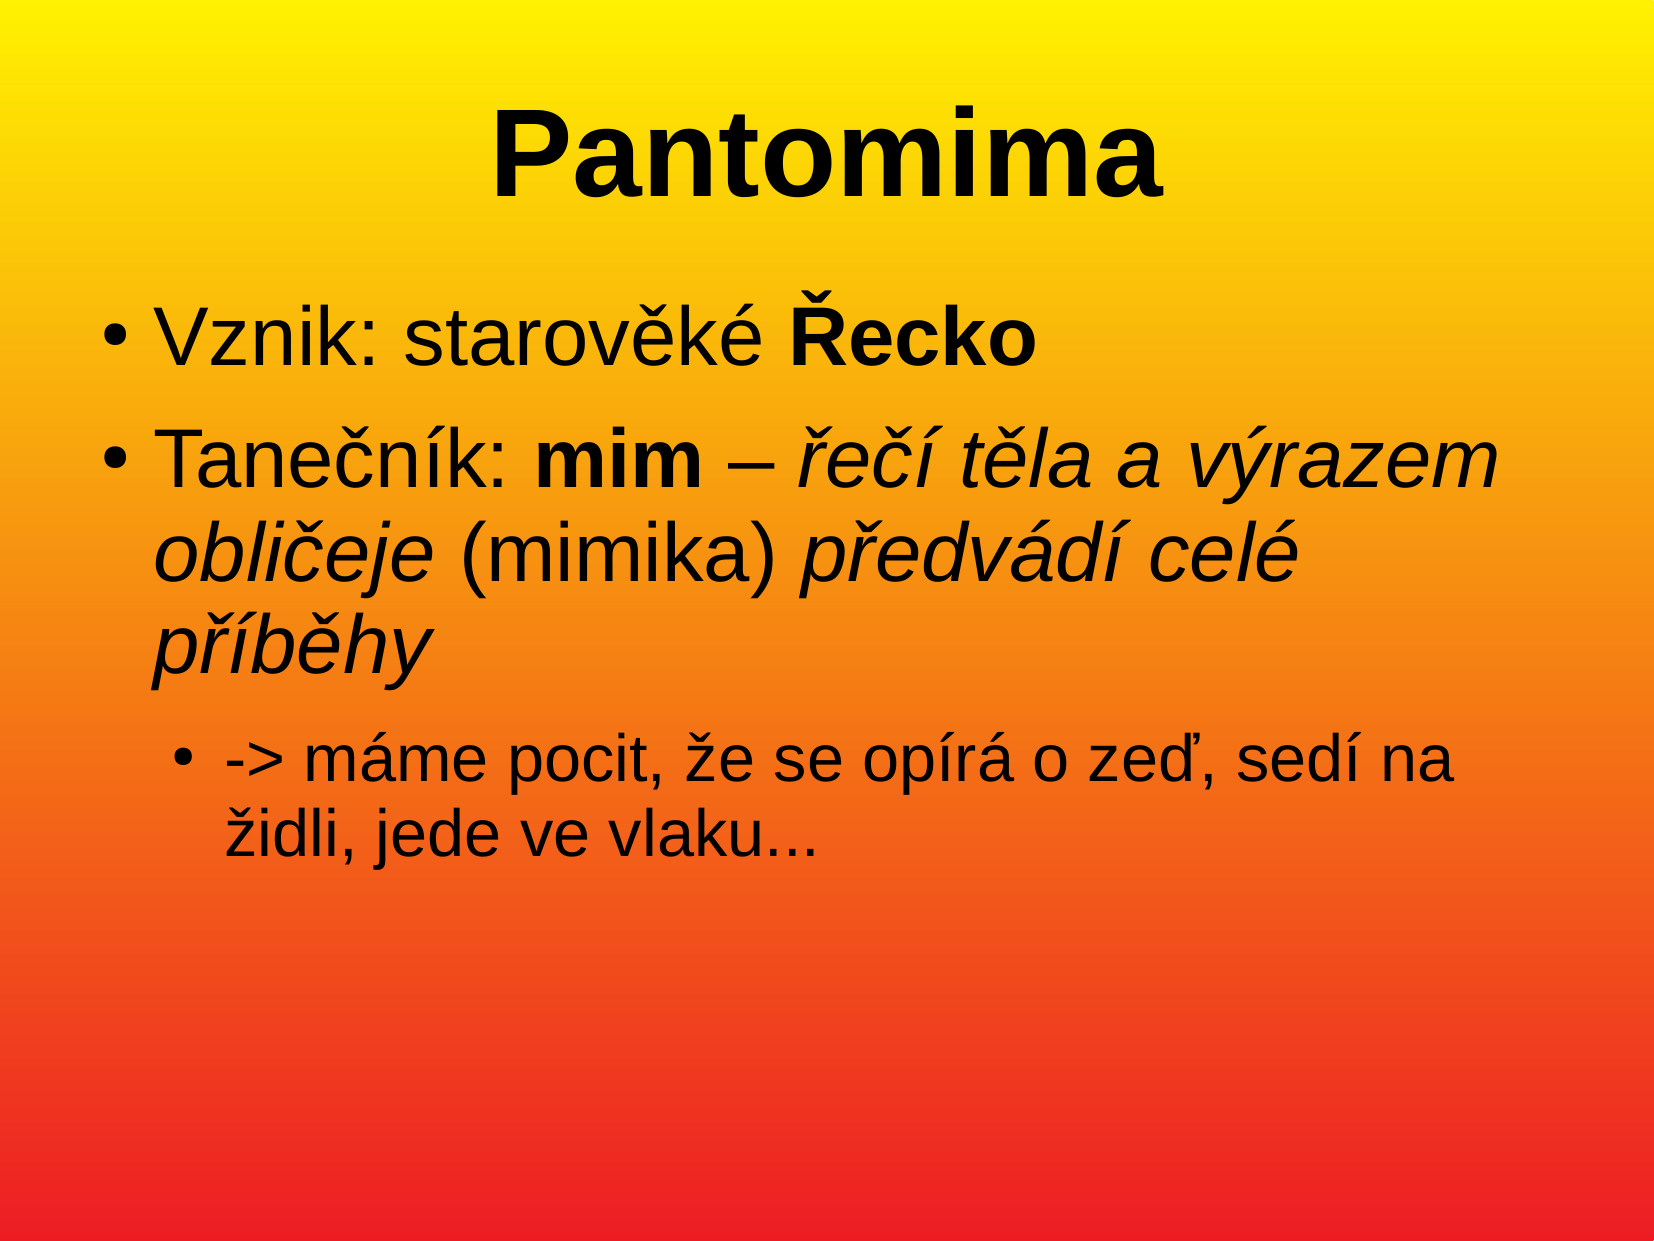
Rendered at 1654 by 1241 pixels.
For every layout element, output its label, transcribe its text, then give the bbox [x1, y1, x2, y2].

title Pantomima [82, 49, 1571, 257]
list Vznik: starověké Řecko Tanečník: mim – řečí těla a výrazem obličeje (mimika) předvádí celé příběhy -> máme pocit, že se opírá o zeď, sedí na židli, jede ve vlaku... [82, 290, 1571, 1010]
